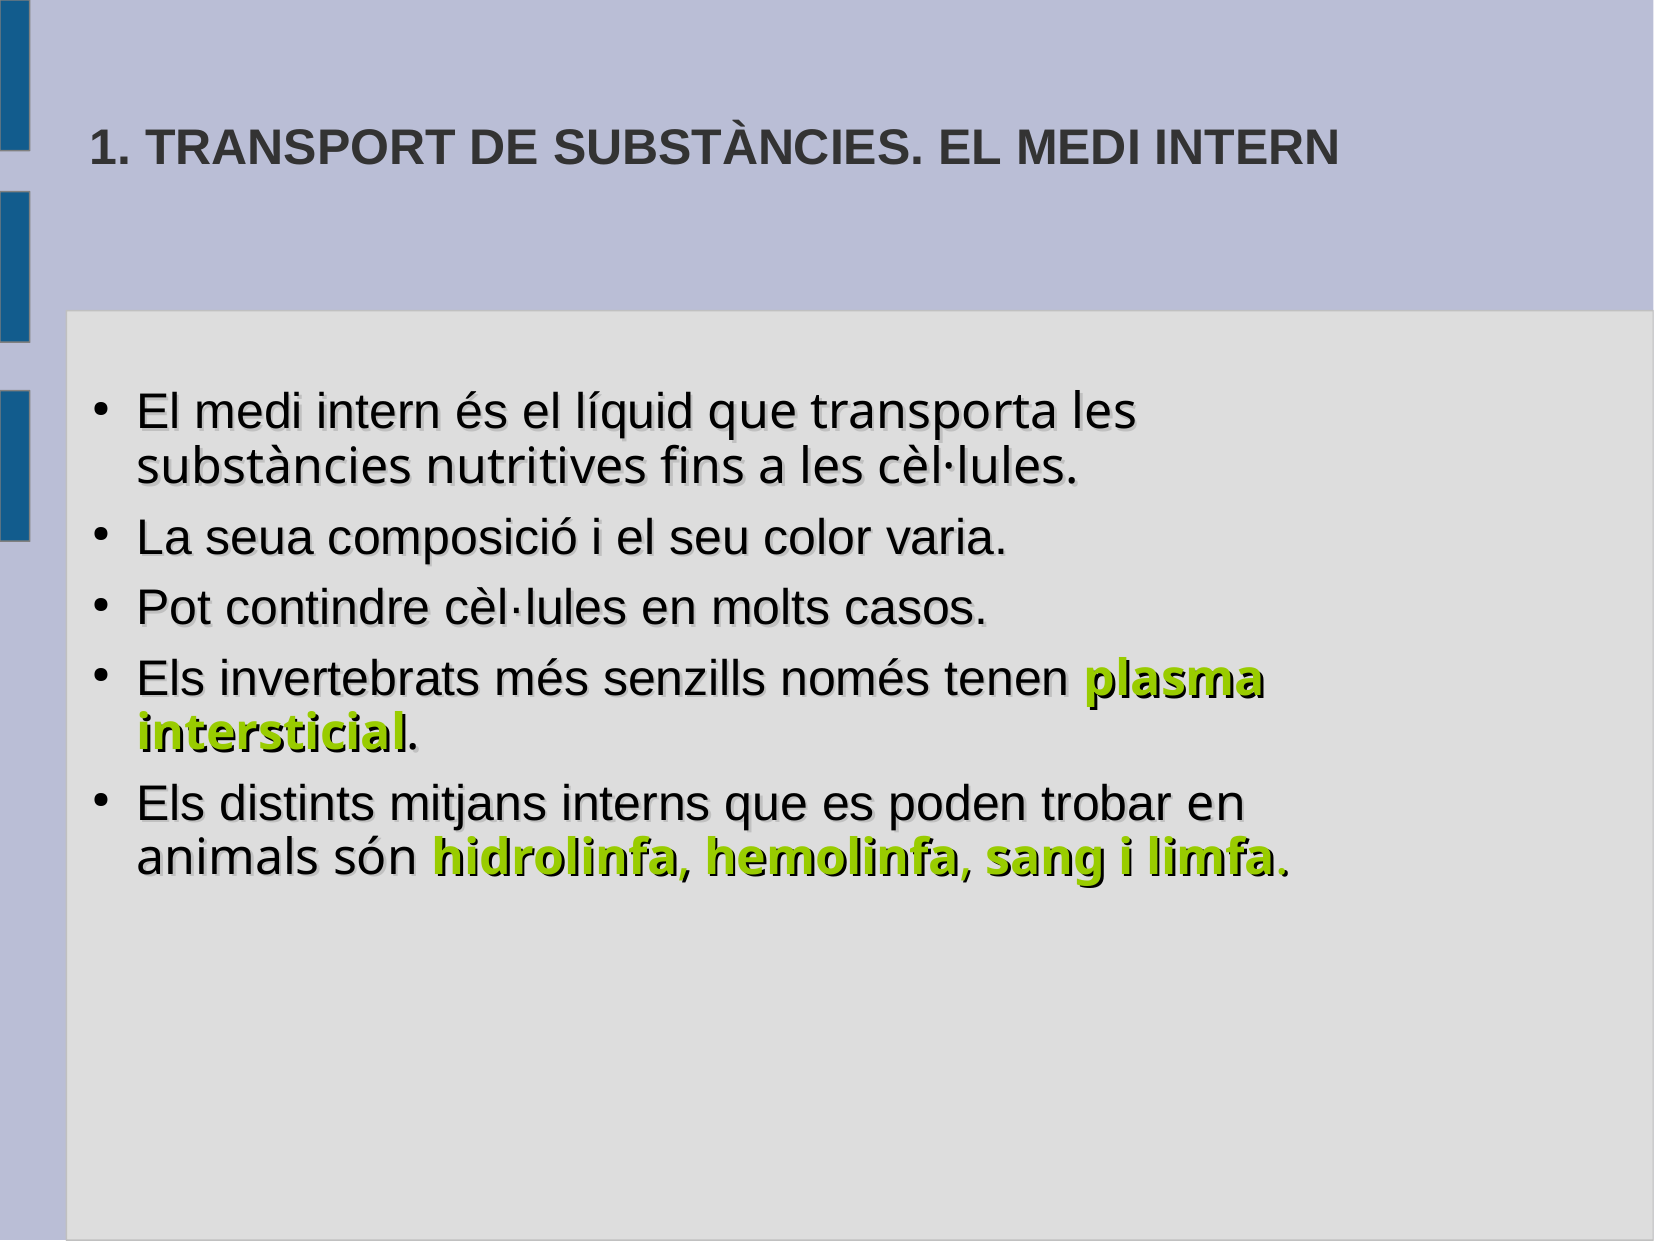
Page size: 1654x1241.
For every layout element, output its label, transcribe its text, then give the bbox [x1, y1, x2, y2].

text_box 1. TRANSPORT DE SUBSTÀNCIES. EL MEDI INTERN [39, 40, 1392, 248]
text_box El medi intern és el líquid que transporta les substàncies nutritives fins a les cèl·lules. La seua composició i el seu color varia. Pot contindre cèl·lules en molts casos. Els invertebrats més senzills només tenen plasma intersticial. Els distints mitjans interns que es poden trobar en animals són hidrolinfa, hemolinfa, sang i limfa. [47, 377, 1384, 1172]
